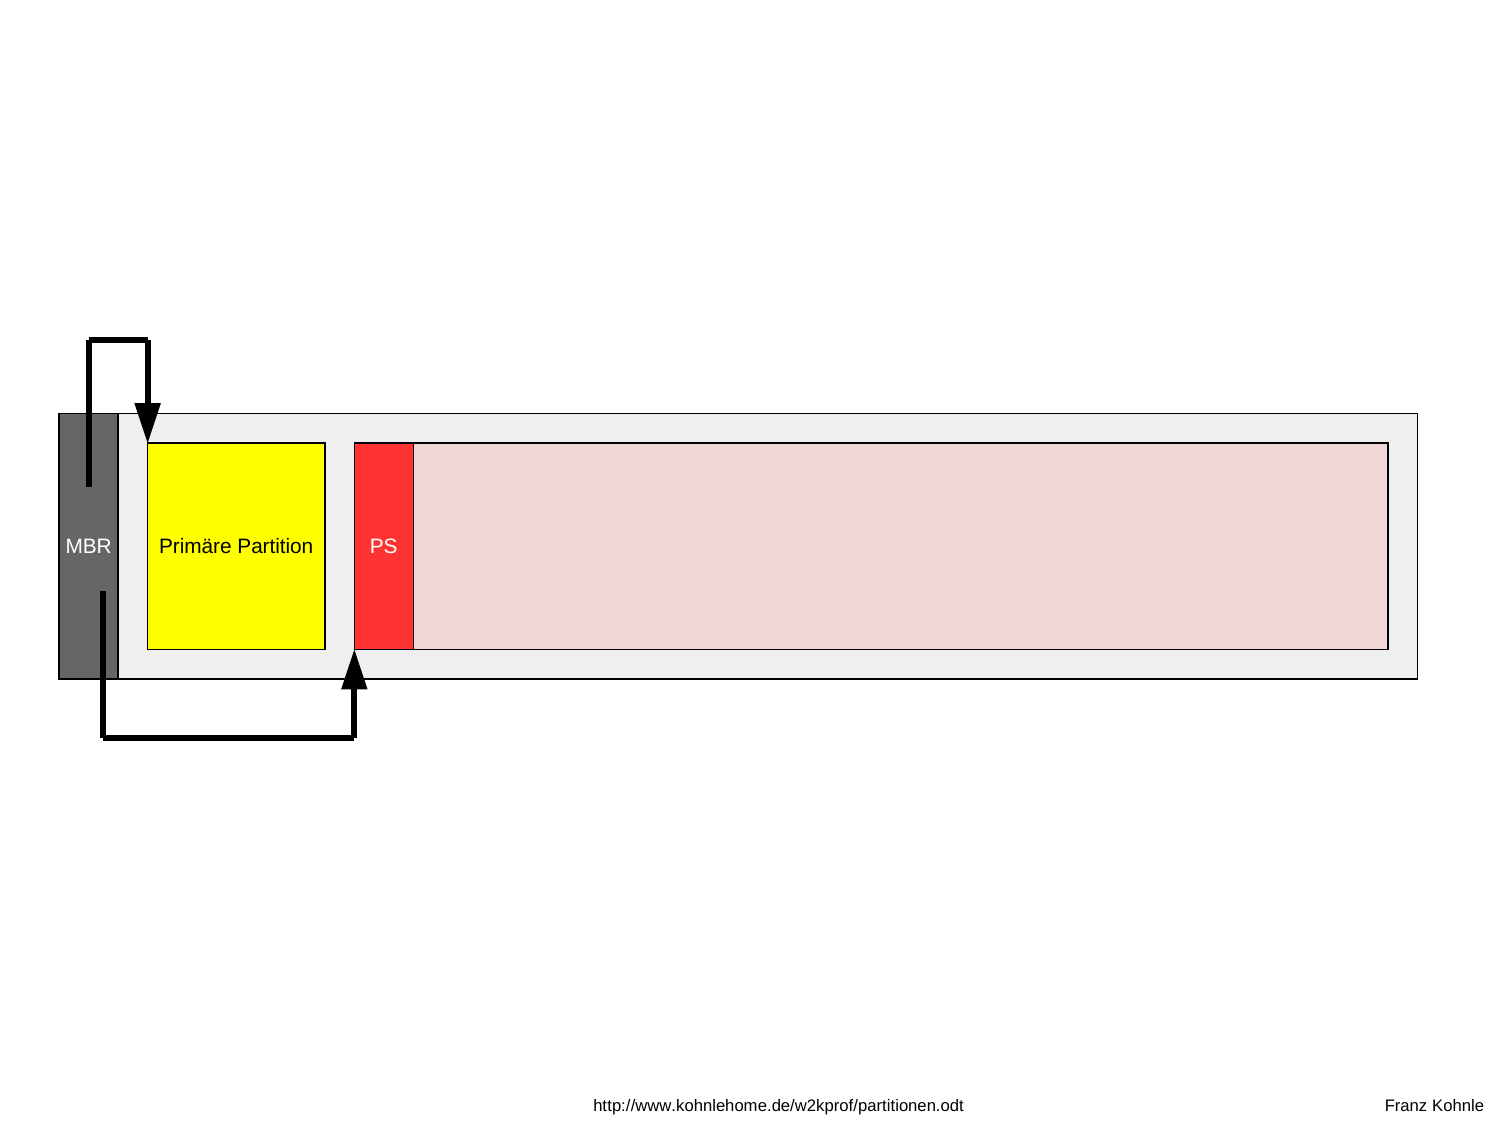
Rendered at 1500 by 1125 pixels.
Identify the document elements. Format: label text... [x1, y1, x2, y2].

text_box PS [354, 442, 414, 650]
text_box http://www.kohnlehome.de/w2kprof/partitionen.odt [578, 1088, 980, 1123]
text_box [119, 413, 1418, 680]
text_box Primäre Partition [147, 442, 325, 650]
text_box MBR [59, 413, 119, 680]
text_box Franz Kohnle [1370, 1088, 1500, 1123]
